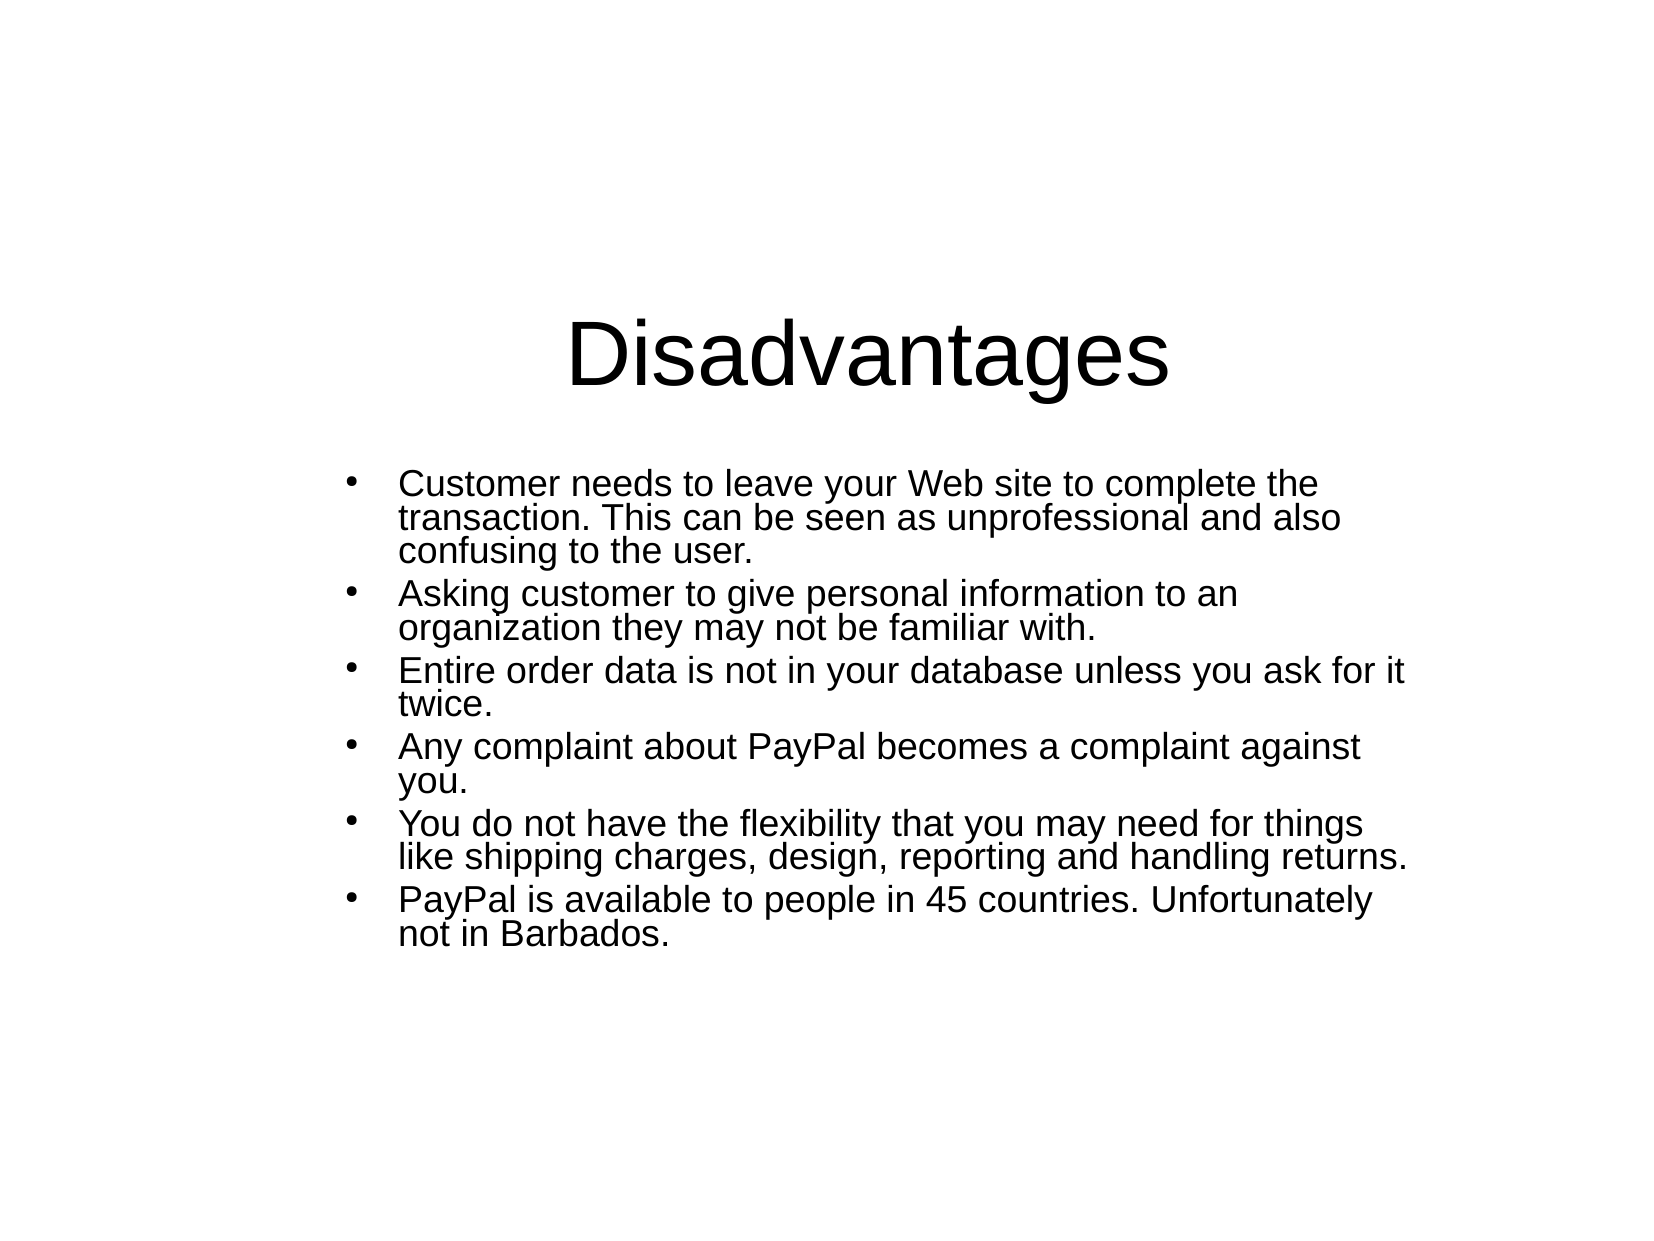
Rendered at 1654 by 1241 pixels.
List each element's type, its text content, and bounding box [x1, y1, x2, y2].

title Disadvantages [312, 275, 1426, 433]
list Customer needs to leave your Web site to complete the transaction. This can be seen as unprofessional and also confusing to the user. Asking customer to give personal information to an organization they may not be familiar with. Entire order data is not in your database unless you ask for it twice. Any complaint about PayPal becomes a complaint against you. You do not have the flexibility that you may need for things like shipping charges, design, reporting and handling returns. PayPal is available to people in 45 countries. Unfortunately not in Barbados. [312, 462, 1426, 1005]
